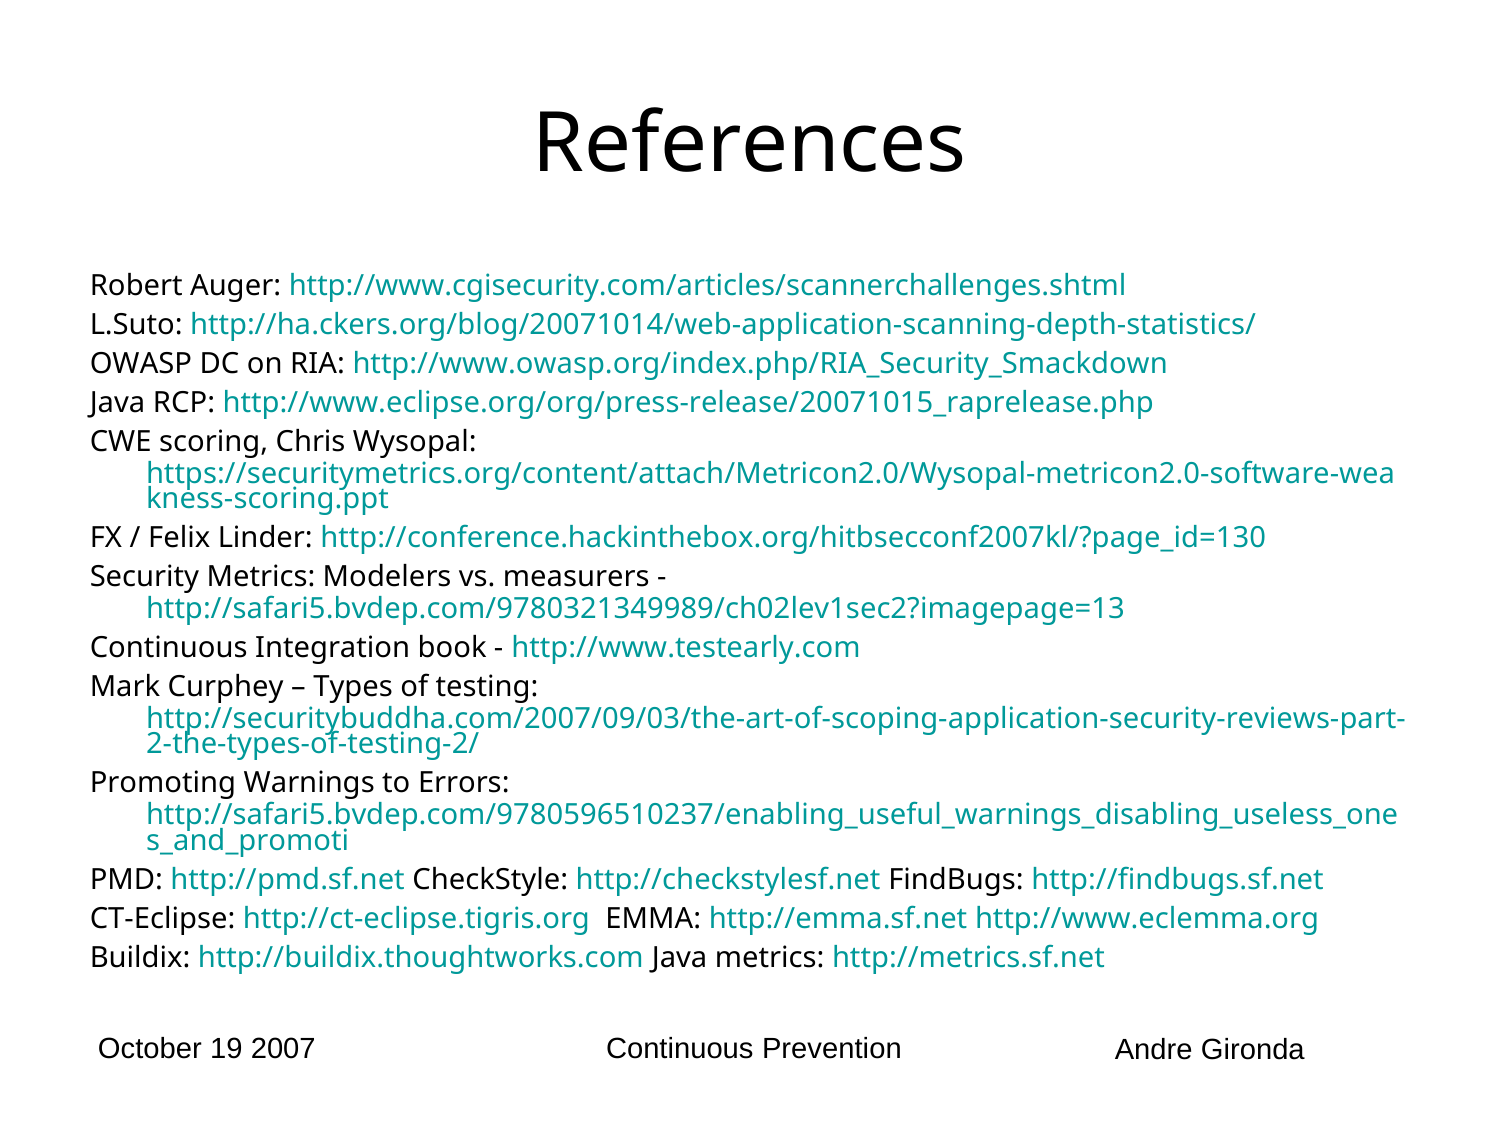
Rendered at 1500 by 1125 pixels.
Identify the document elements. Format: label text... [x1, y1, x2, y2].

list Robert Auger: http://www.cgisecurity.com/articles/scannerchallenges.shtml L.Suto: http://ha.ckers.org/blog/20071014/web-application-scanning-depth-statistics/ OWASP DC on RIA: http://www.owasp.org/index.php/RIA_Security_Smackdown Java RCP: http://www.eclipse.org/org/press-release/20071015_raprelease.php CWE scoring, Chris Wysopal: https://securitymetrics.org/content/attach/Metricon2.0/Wysopal-metricon2.0-software-weakness-scoring.ppt FX / Felix Linder: http://conference.hackinthebox.org/hitbsecconf2007kl/?page_id=130 Security Metrics: Modelers vs. measurers - http://safari5.bvdep.com/9780321349989/ch02lev1sec2?imagepage=13 Continuous Integration book - http://www.testearly.com Mark Curphey – Types of testing: http://securitybuddha.com/2007/09/03/the-art-of-scoping-application-security-reviews-part-2-the-types-of-testing-2/ Promoting Warnings to Errors: http://safari5.bvdep.com/9780596510237/enabling_useful_warnings_disabling_useless_ones_and_promoti PMD: http://pmd.sf.net CheckStyle: http://checkstylesf.net FindBugs: http://findbugs.sf.net CT-Eclipse: http://ct-eclipse.tigris.org EMMA: http://emma.sf.net http://www.eclemma.org Buildix: http://buildix.thoughtworks.com Java metrics: http://metrics.sf.net [75, 262, 1426, 1047]
title References [75, 45, 1426, 233]
